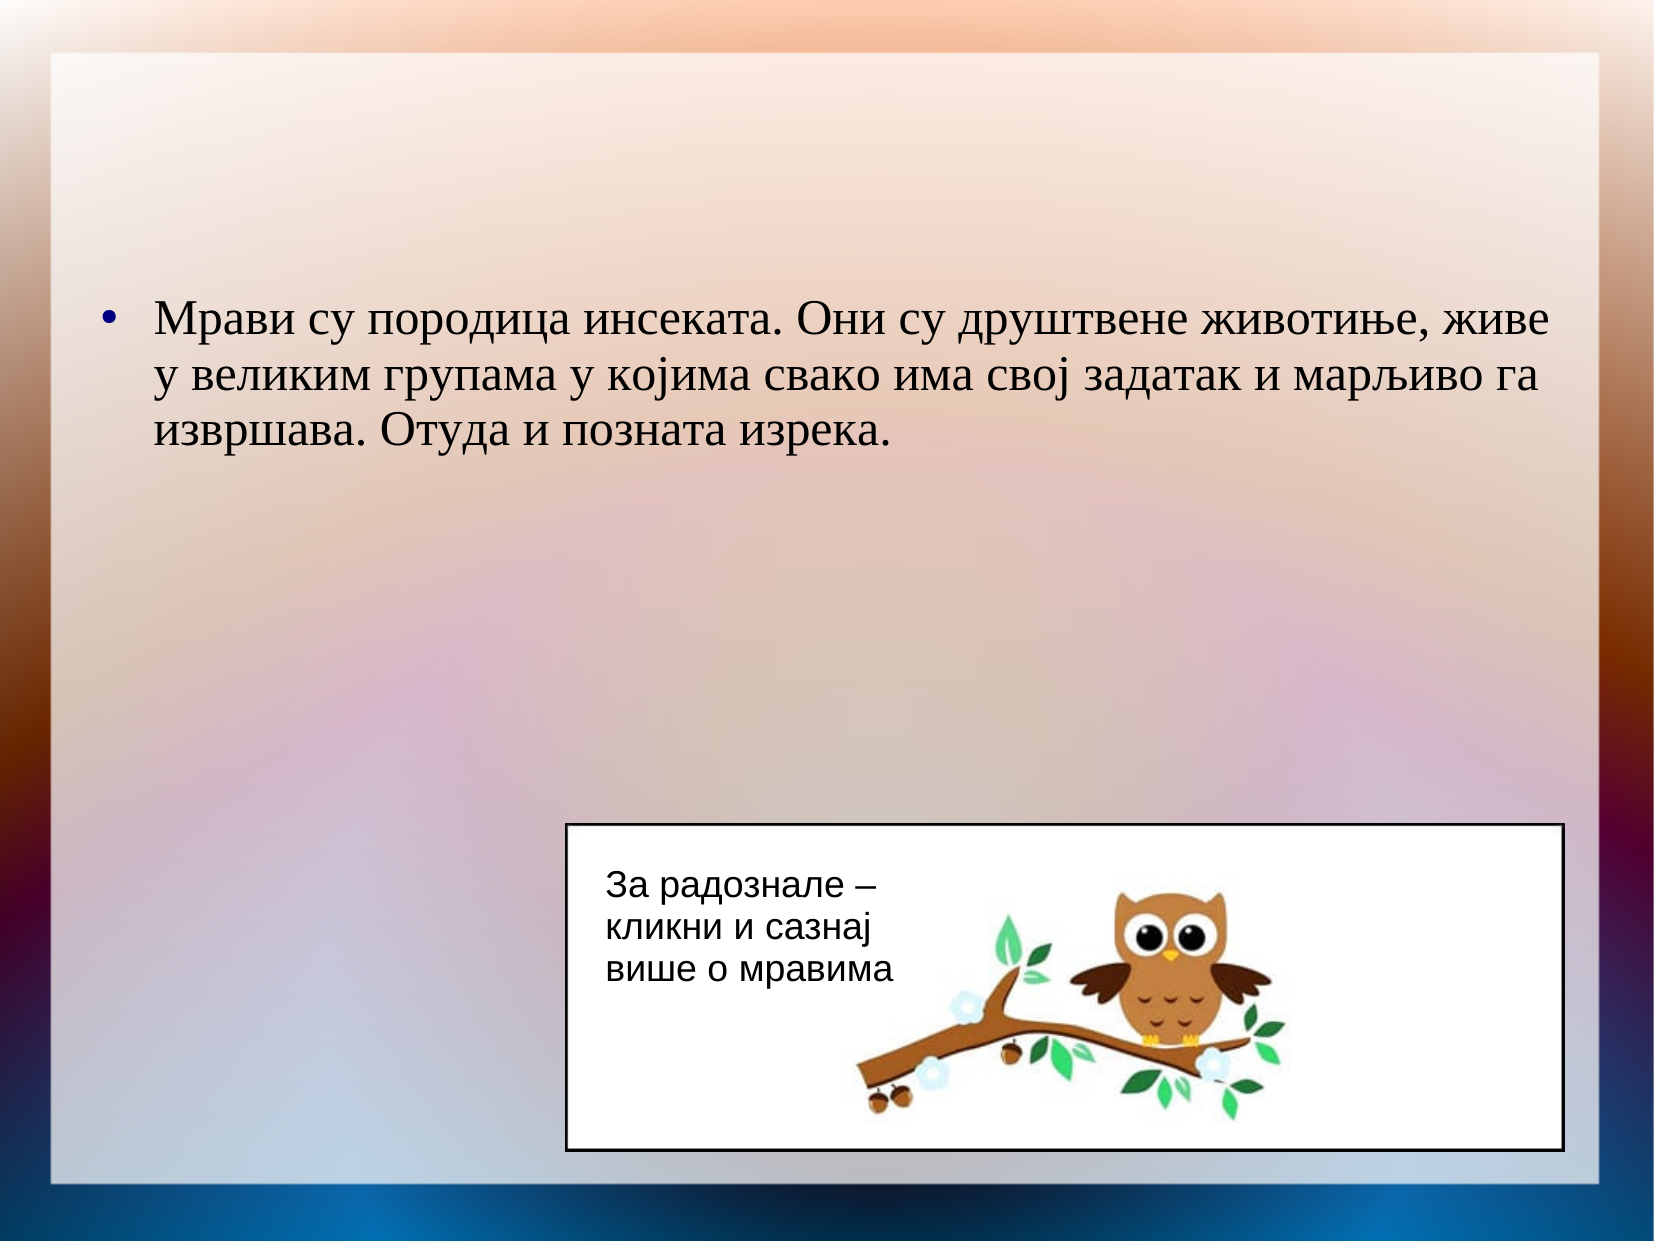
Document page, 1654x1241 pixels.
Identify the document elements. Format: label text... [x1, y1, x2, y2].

list Мрави су породица инсеката. Они су друштвене животиње, живе у великим групама у којима свако има свој задатак и марљиво га извршава. Отуда и позната изрека. [82, 290, 1571, 1034]
picture [0, 0, 1654, 1241]
text_box За радознале – кликни и сазнај више о мравима [590, 856, 1536, 998]
